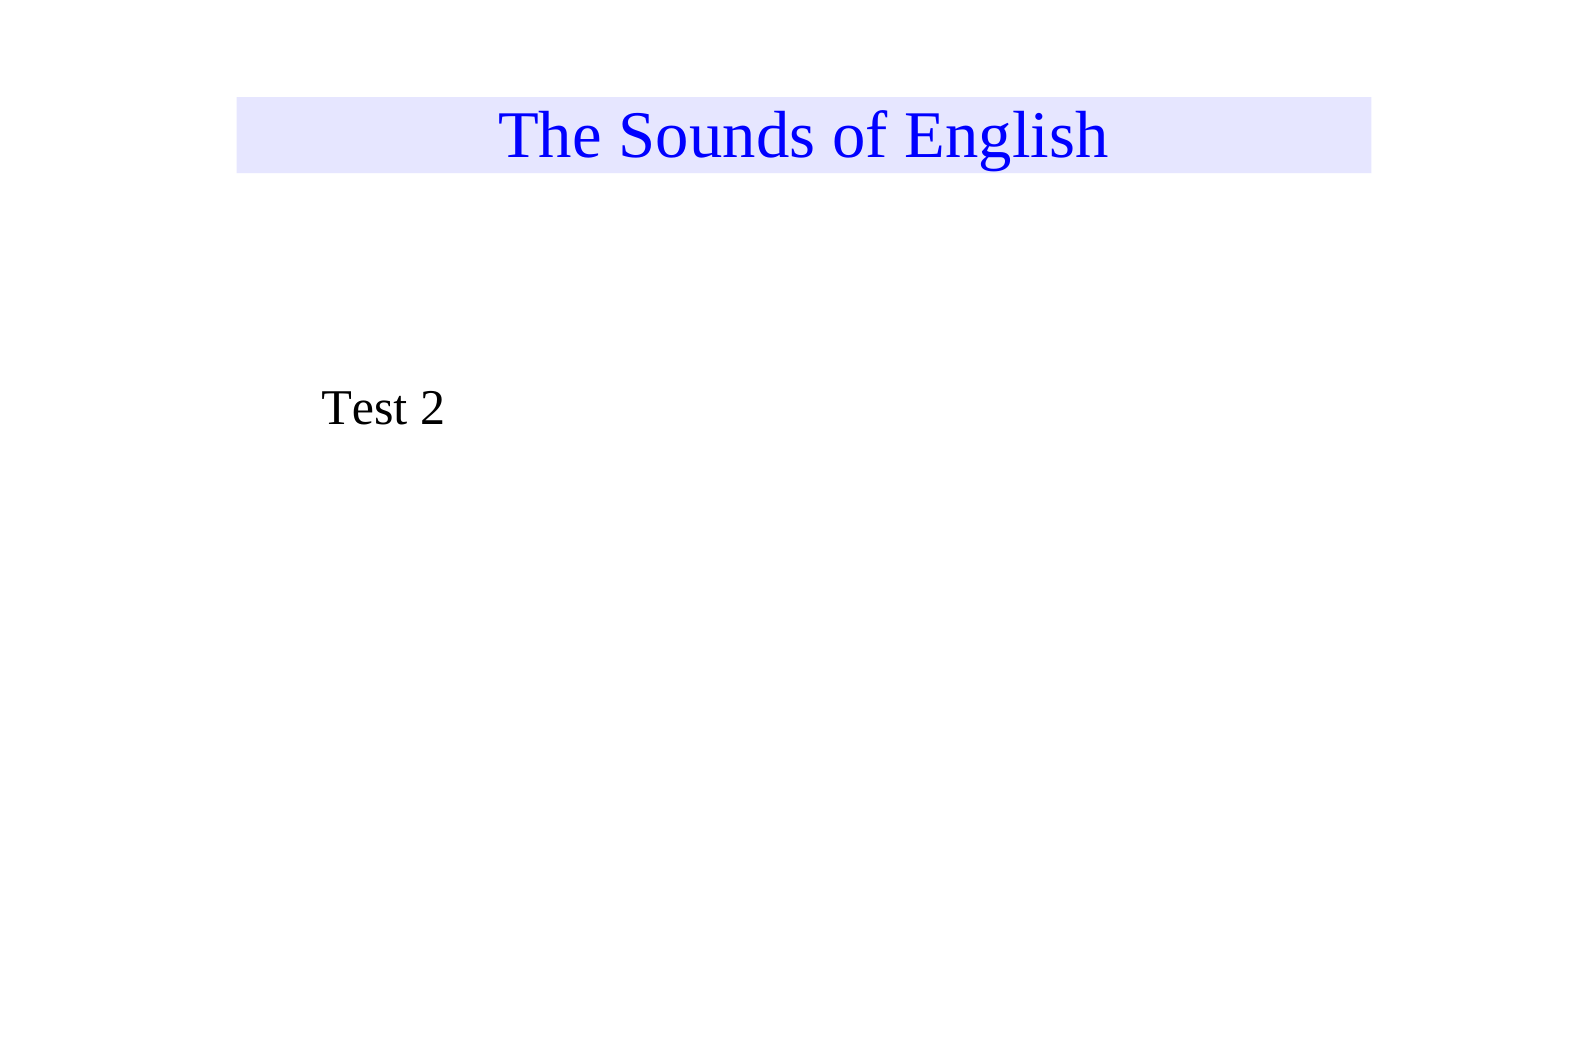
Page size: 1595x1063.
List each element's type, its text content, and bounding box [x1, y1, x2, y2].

text_box The Sounds of English [236, 97, 1372, 174]
text_box Test 2 [321, 379, 1244, 437]
